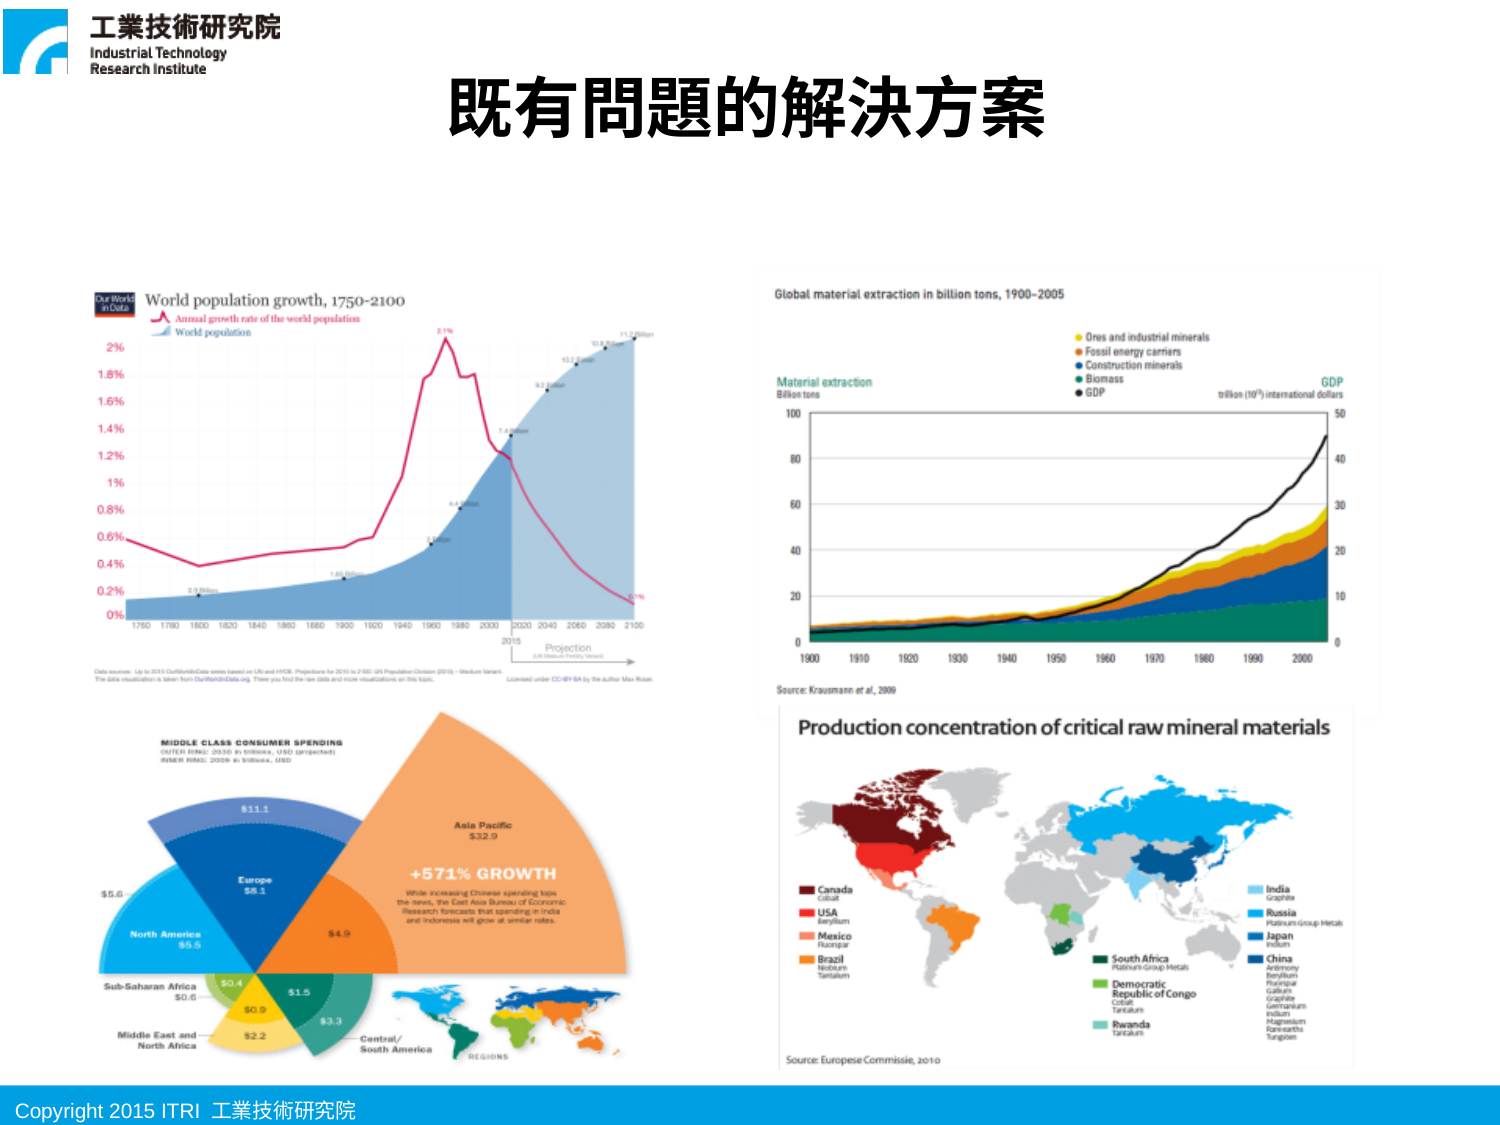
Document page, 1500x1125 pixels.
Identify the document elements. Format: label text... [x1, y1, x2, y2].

picture [19, 9, 280, 74]
picture [90, 267, 1500, 1071]
title 既有問題的解決方案 [42, 37, 1452, 175]
